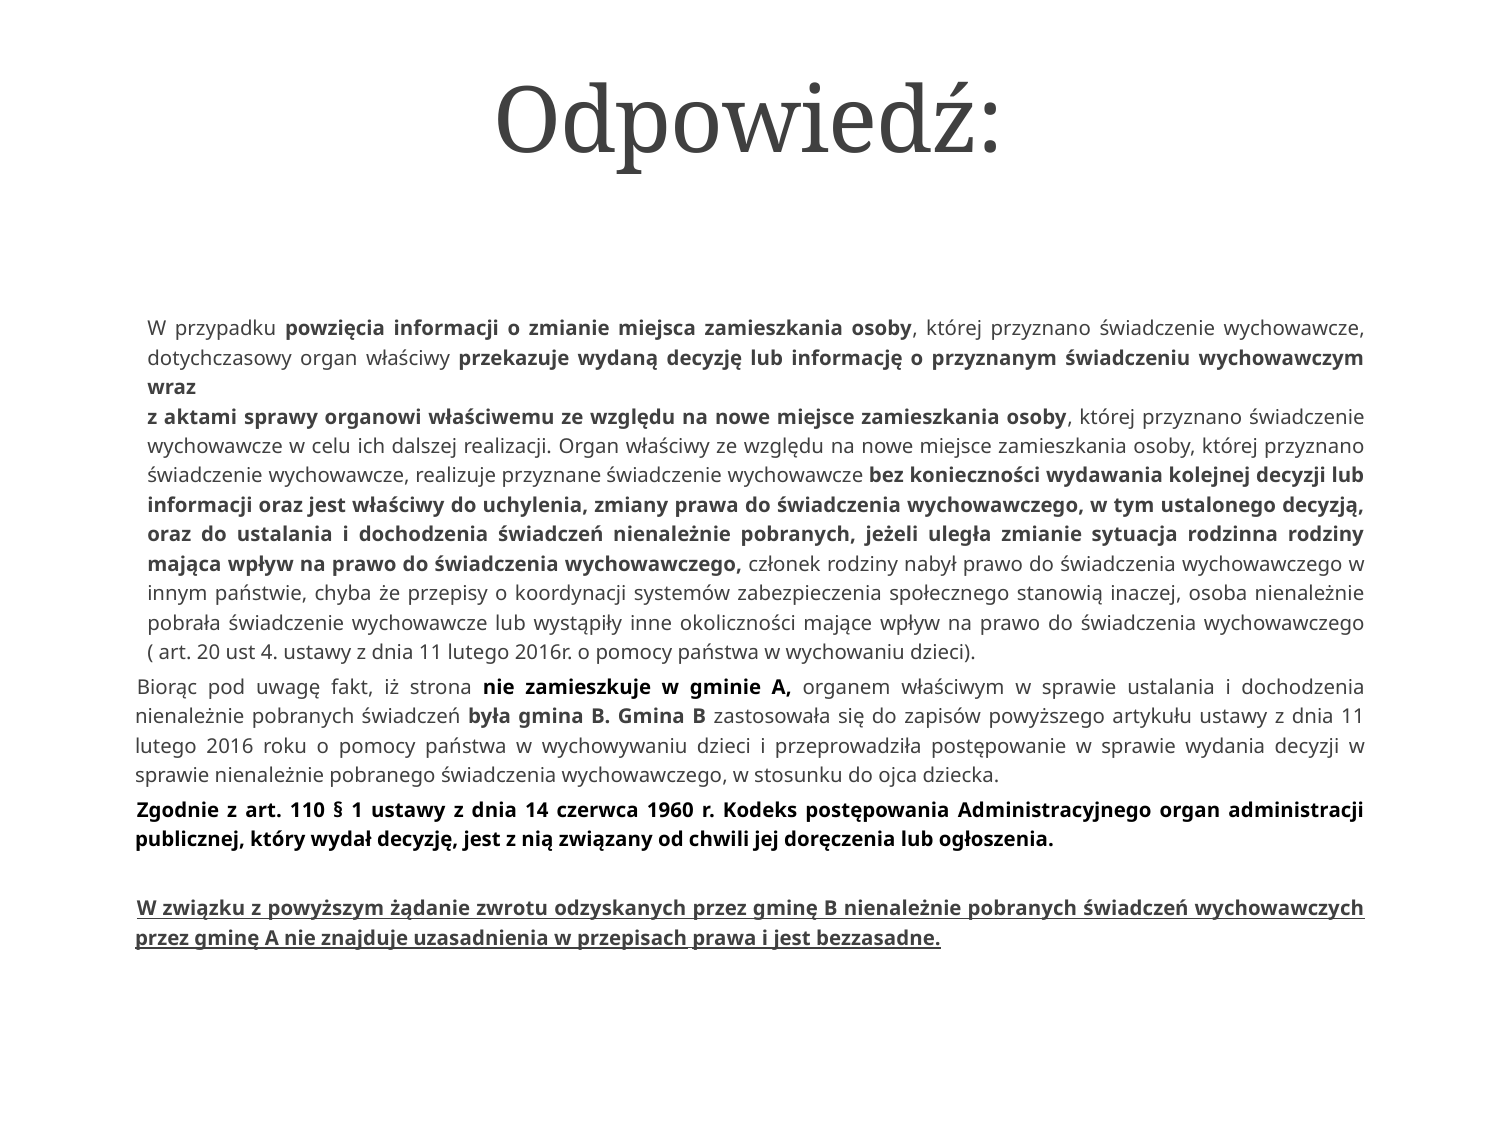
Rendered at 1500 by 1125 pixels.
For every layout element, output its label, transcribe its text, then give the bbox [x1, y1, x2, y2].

list W przypadku powzięcia informacji o zmianie miejsca zamieszkania osoby, której przyznano świadczenie wychowawcze, dotychczasowy organ właściwy przekazuje wydaną decyzję lub informację o przyznanym świadczeniu wychowawczym wraz z aktami sprawy organowi właściwemu ze względu na nowe miejsce zamieszkania osoby, której przyznano świadczenie wychowawcze w celu ich dalszej realizacji. Organ właściwy ze względu na nowe miejsce zamieszkania osoby, której przyznano świadczenie wychowawcze, realizuje przyznane świadczenie wychowawcze bez konieczności wydawania kolejnej decyzji lub informacji oraz jest właściwy do uchylenia, zmiany prawa do świadczenia wychowawczego, w tym ustalonego decyzją, oraz do ustalania i dochodzenia świadczeń nienależnie pobranych, jeżeli uległa zmianie sytuacja rodzinna rodziny mająca wpływ na prawo do świadczenia wychowawczego, członek rodziny nabył prawo do świadczenia wychowawczego w innym państwie, chyba że przepisy o koordynacji systemów zabezpieczenia społecznego stanowią inaczej, osoba nienależnie pobrała świadczenie wychowawcze lub wystąpiły inne okoliczności mające wpływ na prawo do świadczenia wychowawczego ( art. 20 ust 4. ustawy z dnia 11 lutego 2016r. o pomocy państwa w wychowaniu dzieci). Biorąc pod uwagę fakt, iż strona nie zamieszkuje w gminie A, organem właściwym w sprawie ustalania i dochodzenia nienależnie pobranych świadczeń była gmina B. Gmina B zastosowała się do zapisów powyższego artykułu ustawy z dnia 11 lutego 2016 roku o pomocy państwa w wychowywaniu dzieci i przeprowadziła postępowanie w sprawie wydania decyzji w sprawie nienależnie pobranego świadczenia wychowawczego, w stosunku do ojca dziecka. Zgodnie z art. 110 § 1 ustawy z dnia 14 czerwca 1960 r. Kodeks postępowania Administracyjnego organ administracji publicznej, który wydał decyzję, jest z nią związany od chwili jej doręczenia lub ogłoszenia. W związku z powyższym żądanie zwrotu odzyskanych przez gminę B nienależnie pobranych świadczeń wychowawczych przez gminę A nie znajduje uzasadnienia w przepisach prawa i jest bezzasadne. [135, 302, 1373, 963]
title Odpowiedź: [135, 47, 1363, 179]
